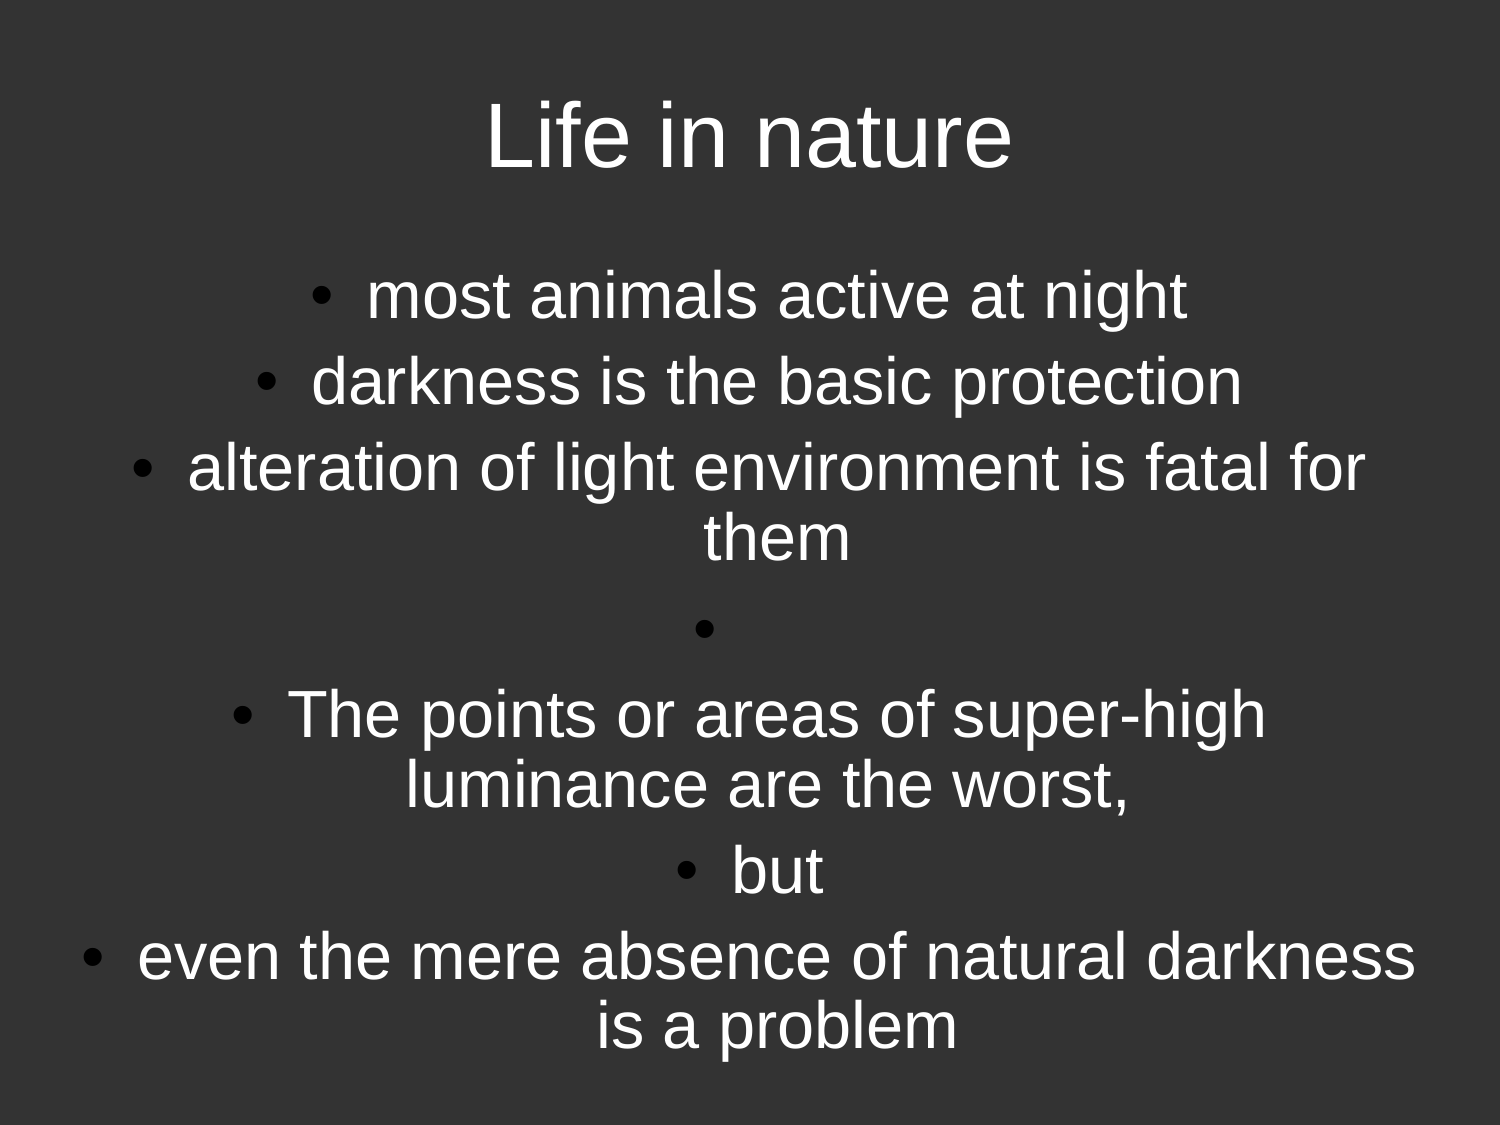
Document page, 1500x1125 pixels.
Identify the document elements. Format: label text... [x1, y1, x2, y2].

title Life in nature [75, 21, 1425, 257]
list most animals active at night darkness is the basic protection alteration of light environment is fatal for them The points or areas of super-high luminance are the worst, but even the mere absence of natural darkness is a problem [75, 262, 1425, 1125]
